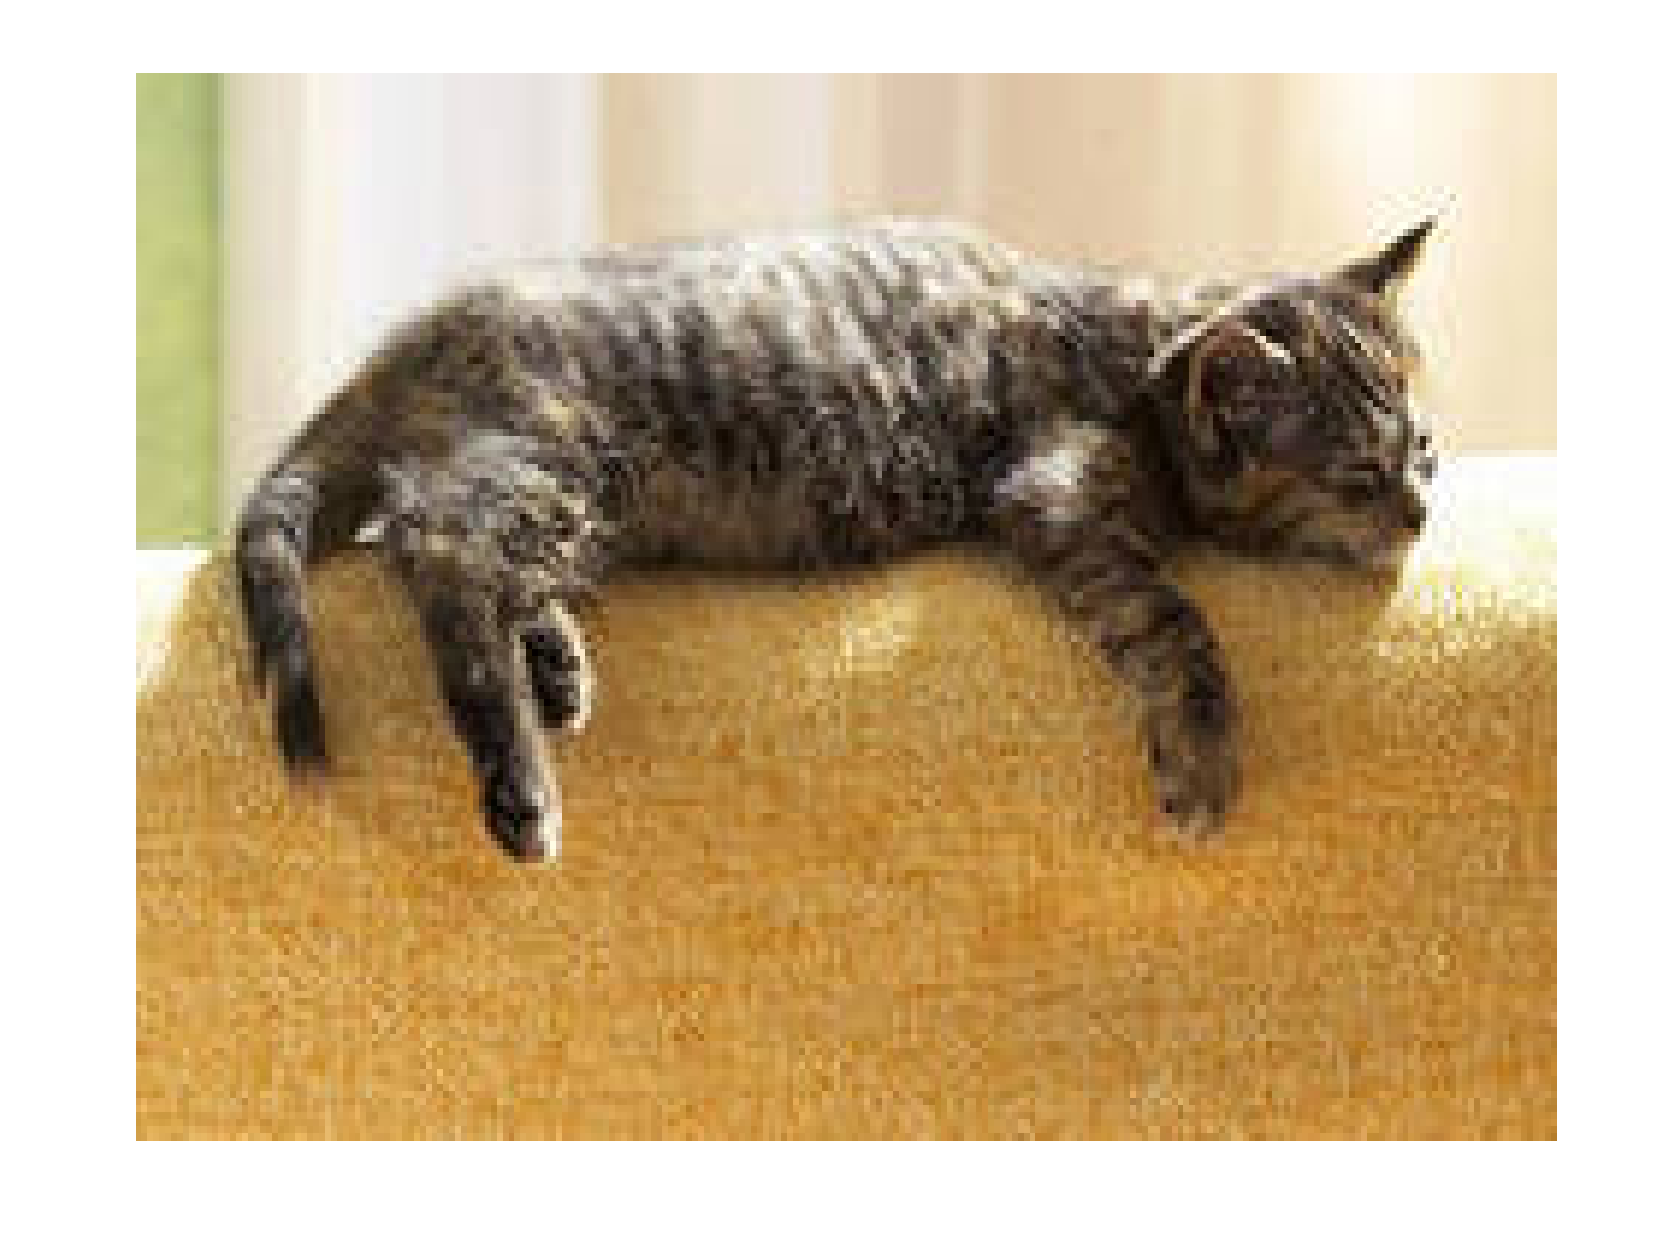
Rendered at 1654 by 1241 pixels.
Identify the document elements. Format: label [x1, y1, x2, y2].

picture [136, 73, 1557, 1141]
